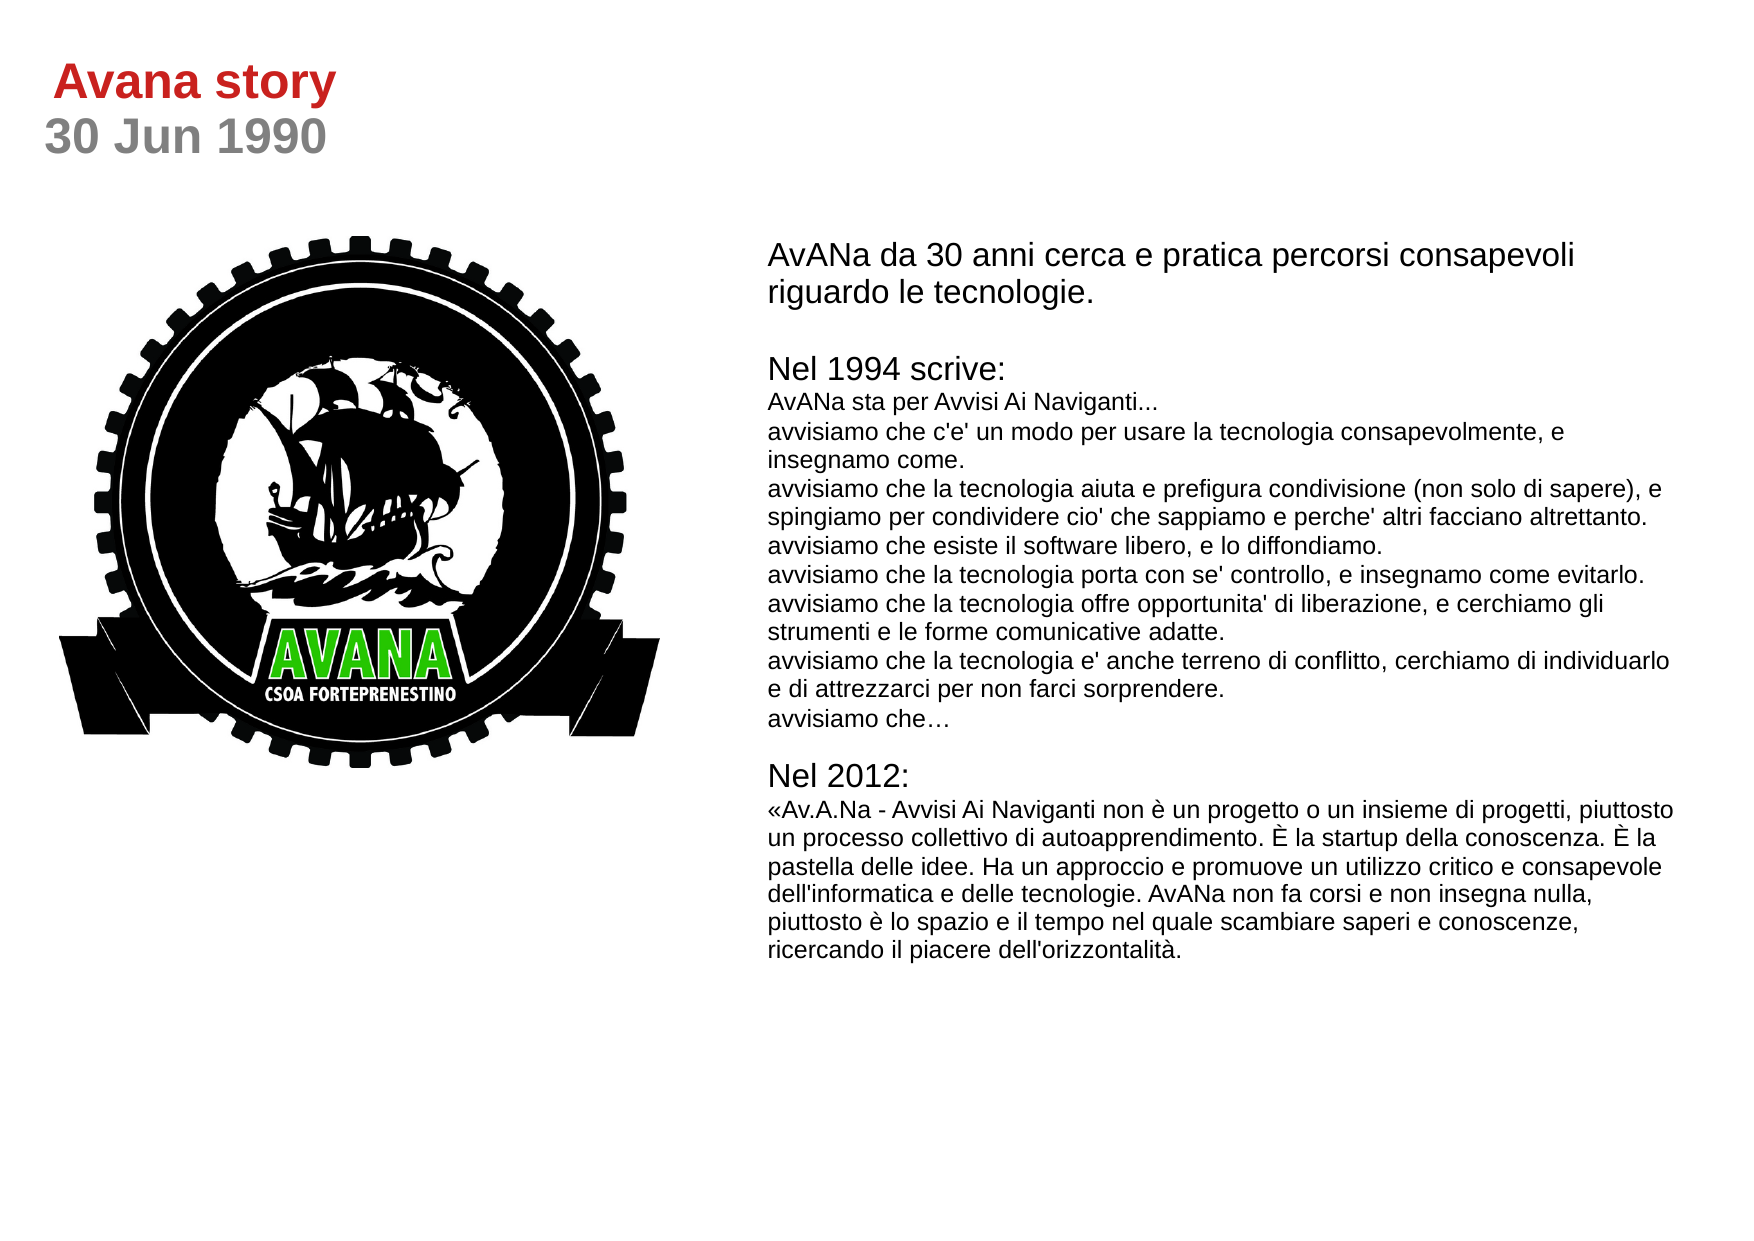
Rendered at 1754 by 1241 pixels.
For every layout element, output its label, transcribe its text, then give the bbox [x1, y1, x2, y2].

title Avana story [52, 43, 1713, 119]
subtitle AvANa da 30 anni cerca e pratica percorsi consapevoli riguardo le tecnologie. Nel 1994 scrive: AvANa sta per Avvisi Ai Naviganti... avvisiamo che c'e' un modo per usare la tecnologia consapevolmente, e insegnamo come. avvisiamo che la tecnologia aiuta e prefigura condivisione (non solo di sapere), e spingiamo per condividere cio' che sappiamo e perche' altri facciano altrettanto. avvisiamo che esiste il software libero, e lo diffondiamo. avvisiamo che la tecnologia porta con se' controllo, e insegnamo come evitarlo. avvisiamo che la tecnologia offre opportunita' di liberazione, e cerchiamo gli strumenti e le forme comunicative adatte. avvisiamo che la tecnologia e' anche terreno di conflitto, cerchiamo di individuarlo e di attrezzarci per non farci sorprendere. avvisiamo che… Nel 2012: «Av.A.Na - Avvisi Ai Naviganti non è un progetto o un insieme di progetti, piuttosto un processo collettivo di autoapprendimento. È la startup della conoscenza. È la pastella delle idee. Ha un approccio e promuove un utilizzo critico e consapevole dell'informatica e delle tecnologie. AvANa non fa corsi e non insegna nulla, piuttosto è lo spazio e il tempo nel quale scambiare saperi e conoscenze, ricercando il piacere dell'orizzontalità. [767, 236, 1692, 1182]
picture [59, 236, 660, 768]
text_box 30 Jun 1990 [29, 101, 625, 178]
